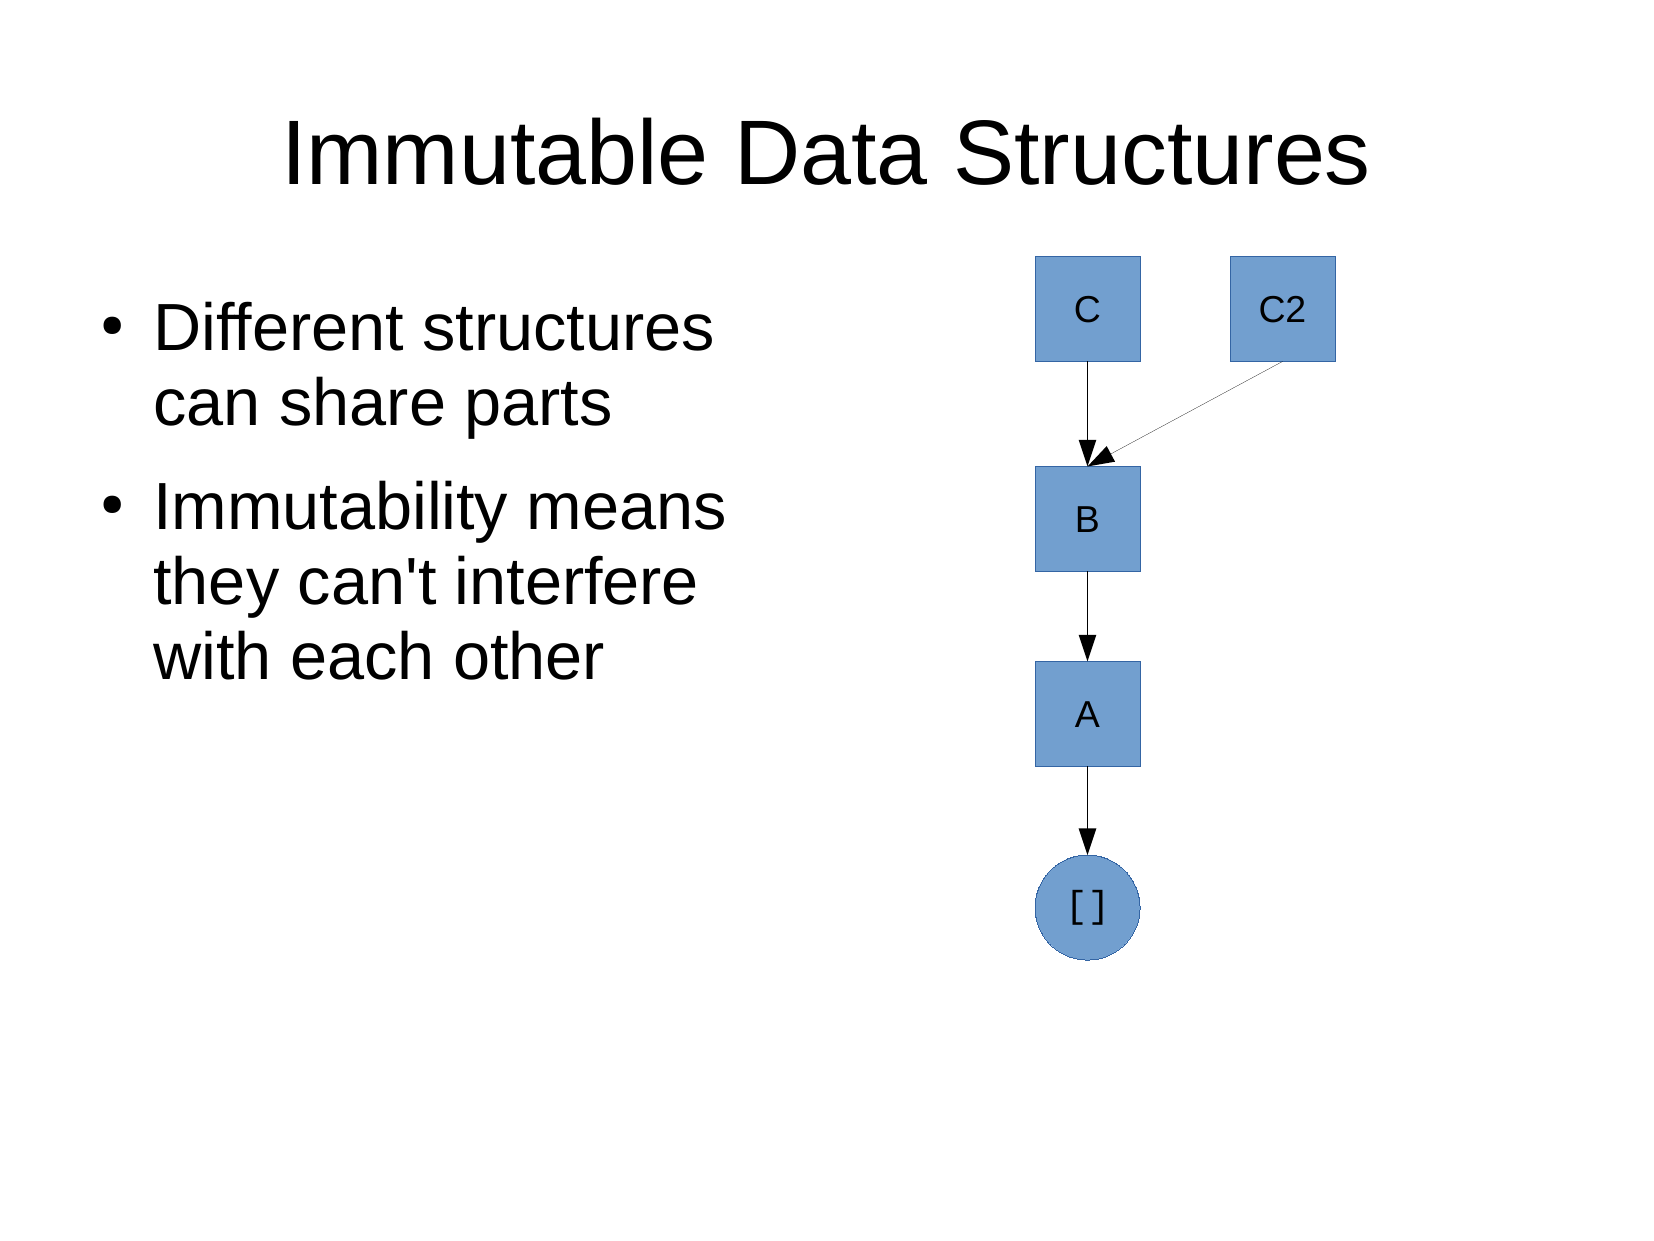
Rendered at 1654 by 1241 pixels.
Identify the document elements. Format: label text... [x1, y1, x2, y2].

text_box C2 [1230, 256, 1336, 362]
title Immutable Data Structures [82, 49, 1571, 257]
text_box [] [1035, 855, 1141, 961]
text_box C [1035, 256, 1141, 362]
text_box B [1035, 466, 1141, 572]
text_box A [1035, 661, 1141, 767]
list Different structures can share parts Immutability means they can't interfere with each other [82, 290, 809, 1010]
